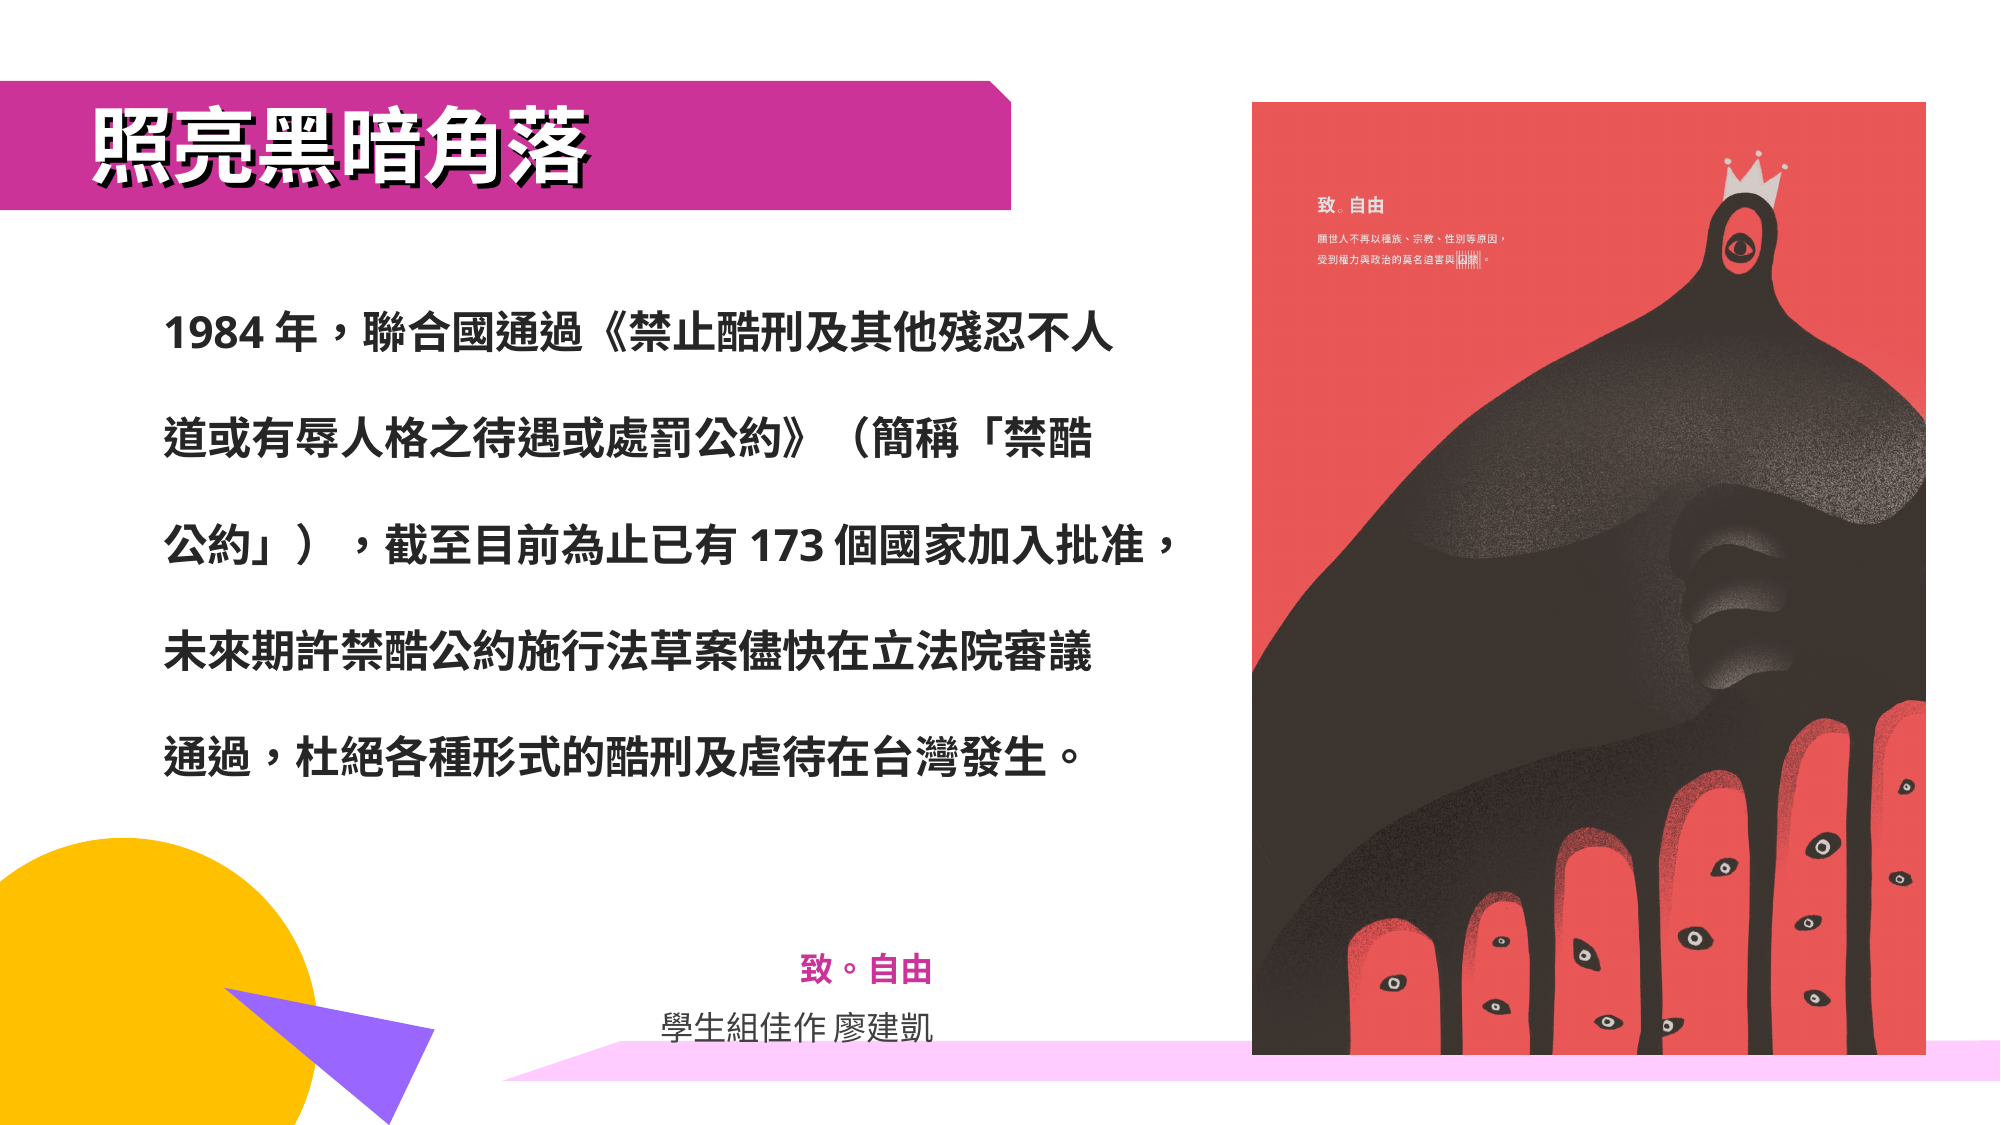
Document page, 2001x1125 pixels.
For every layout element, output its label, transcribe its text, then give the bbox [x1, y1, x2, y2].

text_box 致。自由 學生組佳作 廖建凱 [645, 920, 1243, 1050]
title 照亮黑暗角落 [74, 84, 1195, 214]
subtitle 1984年，聯合國通過《禁止酷刑及其他殘忍不人 道或有辱人格之待遇或處罰公約》（簡稱「禁酷 公約」），截至目前為止已有173個國家加入批准， 未來期許禁酷公約施行法草案儘快在立法院審議 通過，杜絕各種形式的酷刑及虐待在台灣發生。 [148, 235, 1179, 895]
picture [1252, 102, 1926, 1055]
text_box [502, 1040, 2000, 1081]
